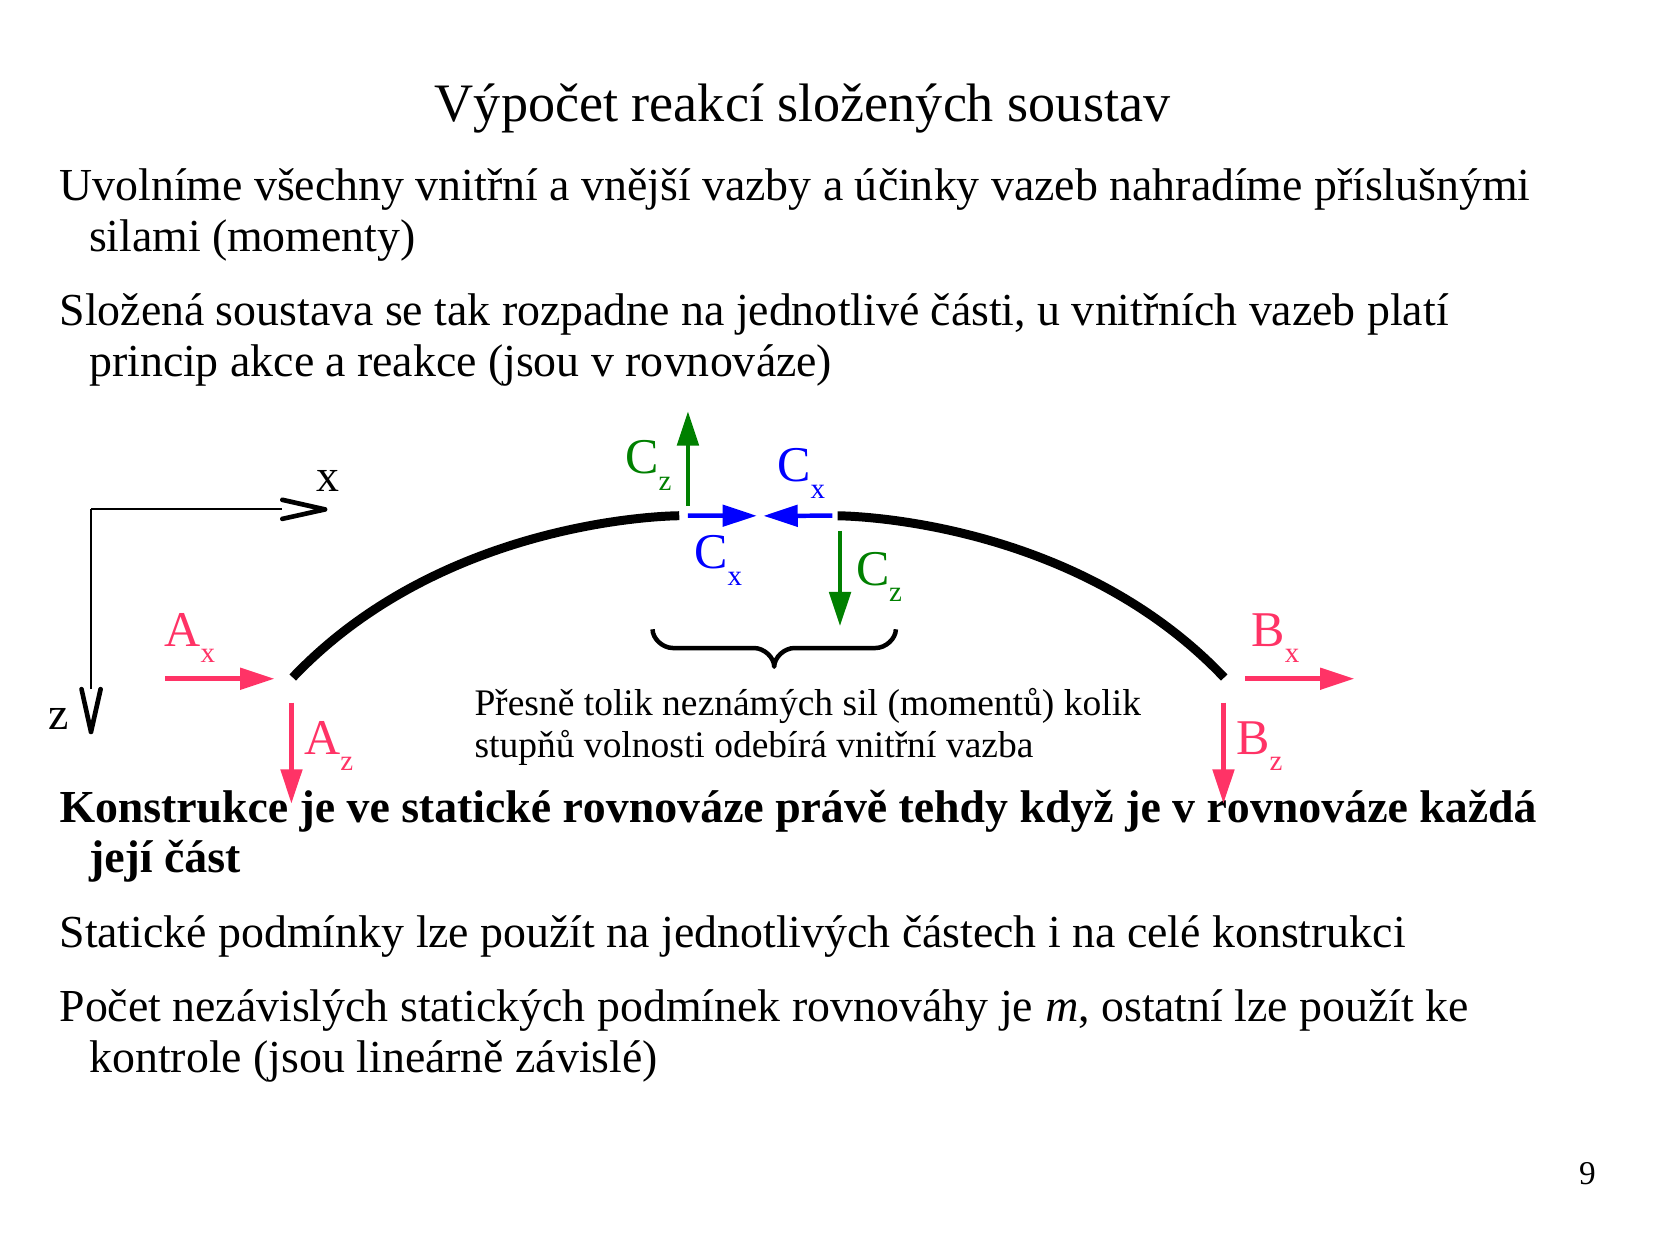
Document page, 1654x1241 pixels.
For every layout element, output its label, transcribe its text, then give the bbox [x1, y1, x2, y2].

text_box Přesně tolik neznámých sil (momentů) kolik stupňů volnosti odebírá vnitřní vazba [459, 674, 1160, 781]
text_box Cx [694, 524, 776, 596]
text_box Bz [1236, 709, 1318, 781]
title Výpočet reakcí složených soustav [59, 7, 1548, 159]
list Uvolníme všechny vnitřní a vnější vazby a účinky vazeb nahradíme příslušnými silami (momenty) Složená soustava se tak rozpadne na jednotlivé části, u vnitřních vazeb platí princip akce a reakce (jsou v rovnováze) Konstrukce je ve statické rovnováze právě tehdy když je v rovnováze každá její část Statické podmínky lze použít na jednotlivých částech i na celé konstrukci Počet nezávislých statických podmínek rovnováhy je m, ostatní lze použít ke kontrole (jsou lineárně závislé) [59, 159, 1548, 1158]
text_box Cz [856, 540, 938, 612]
text_box Cz [625, 429, 707, 501]
text_box x [301, 443, 391, 515]
text_box Cx [777, 437, 859, 509]
text_box Az [304, 709, 386, 781]
text_box Bx [1251, 601, 1333, 673]
text_box z [34, 681, 123, 752]
text_box Ax [164, 601, 246, 673]
